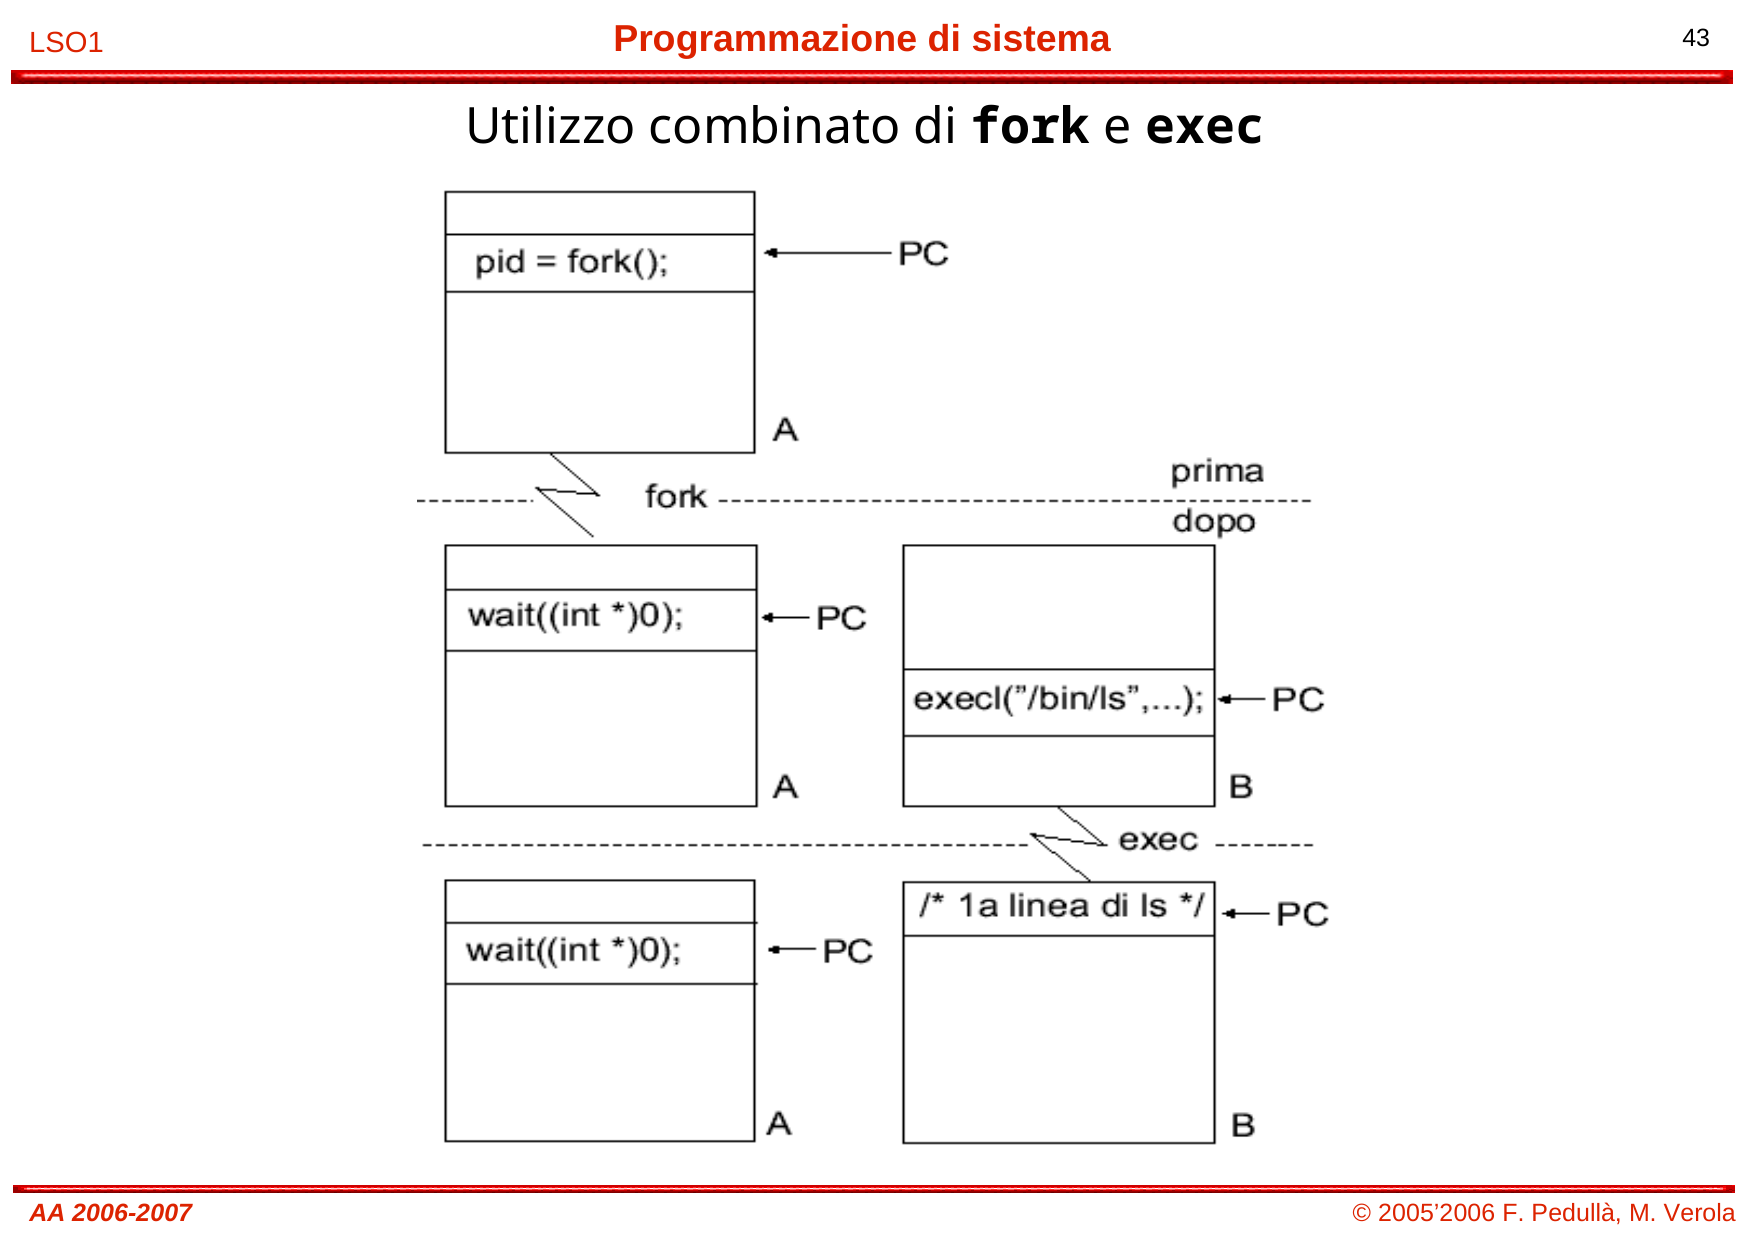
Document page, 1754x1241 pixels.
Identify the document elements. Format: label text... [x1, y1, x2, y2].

picture [417, 184, 1348, 1150]
title Utilizzo combinato di fork e exec [401, 78, 1330, 174]
picture [11, 70, 1733, 84]
picture [13, 1185, 1735, 1193]
